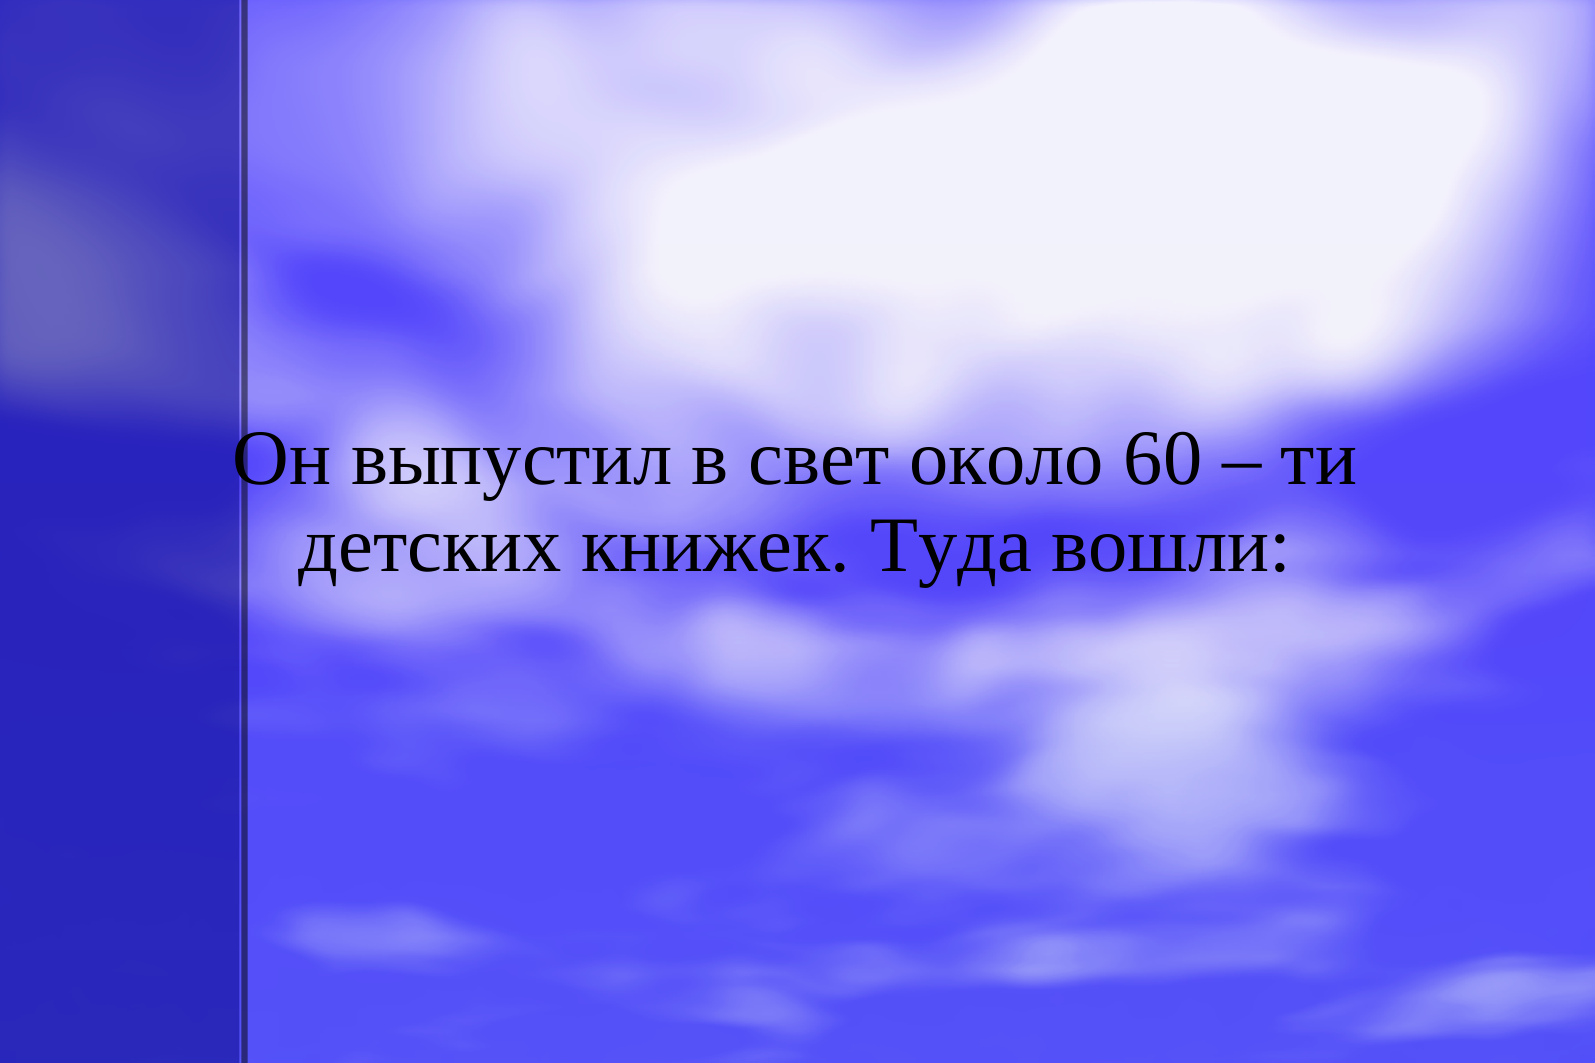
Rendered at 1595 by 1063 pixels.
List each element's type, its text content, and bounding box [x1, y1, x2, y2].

title Он выпустил в свет около 60 – ти детских книжек. Туда вошли: [114, 413, 1477, 591]
